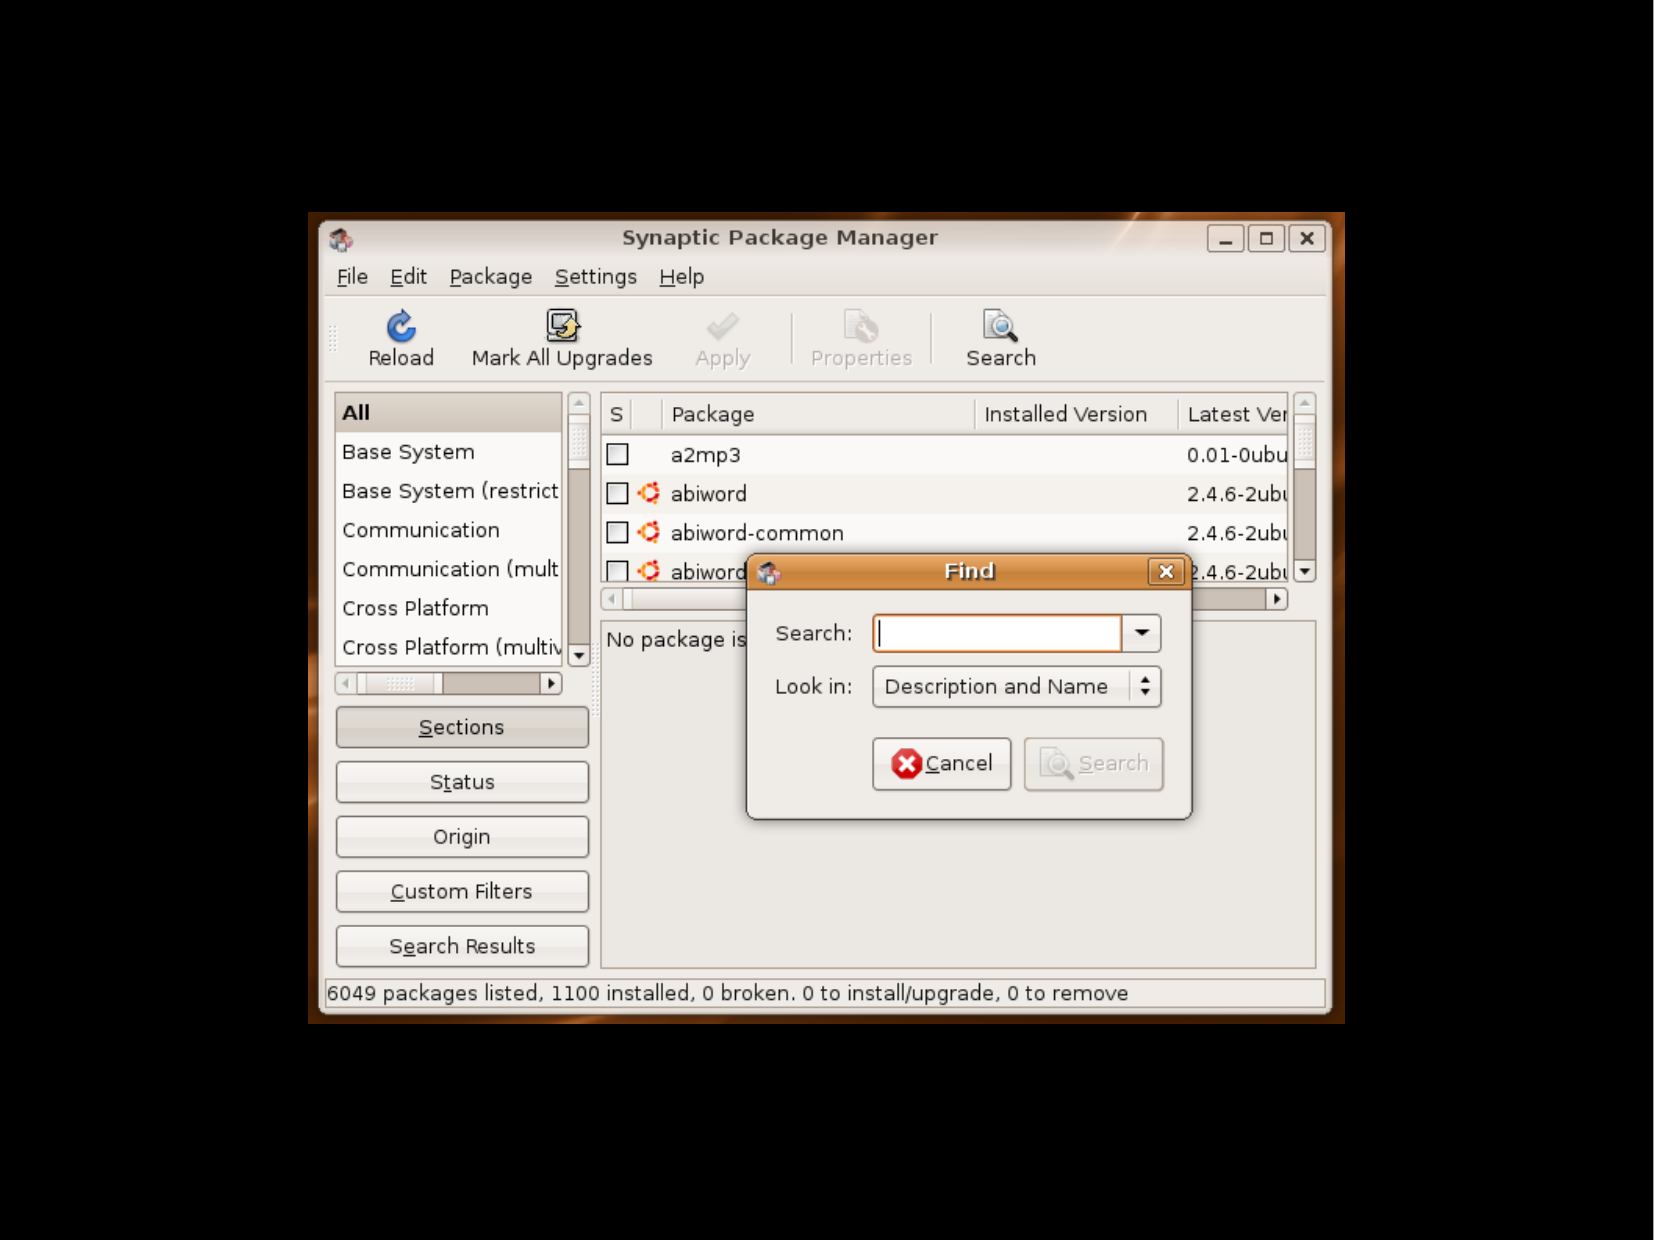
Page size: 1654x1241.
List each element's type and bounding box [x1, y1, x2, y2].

picture [308, 212, 1345, 1024]
